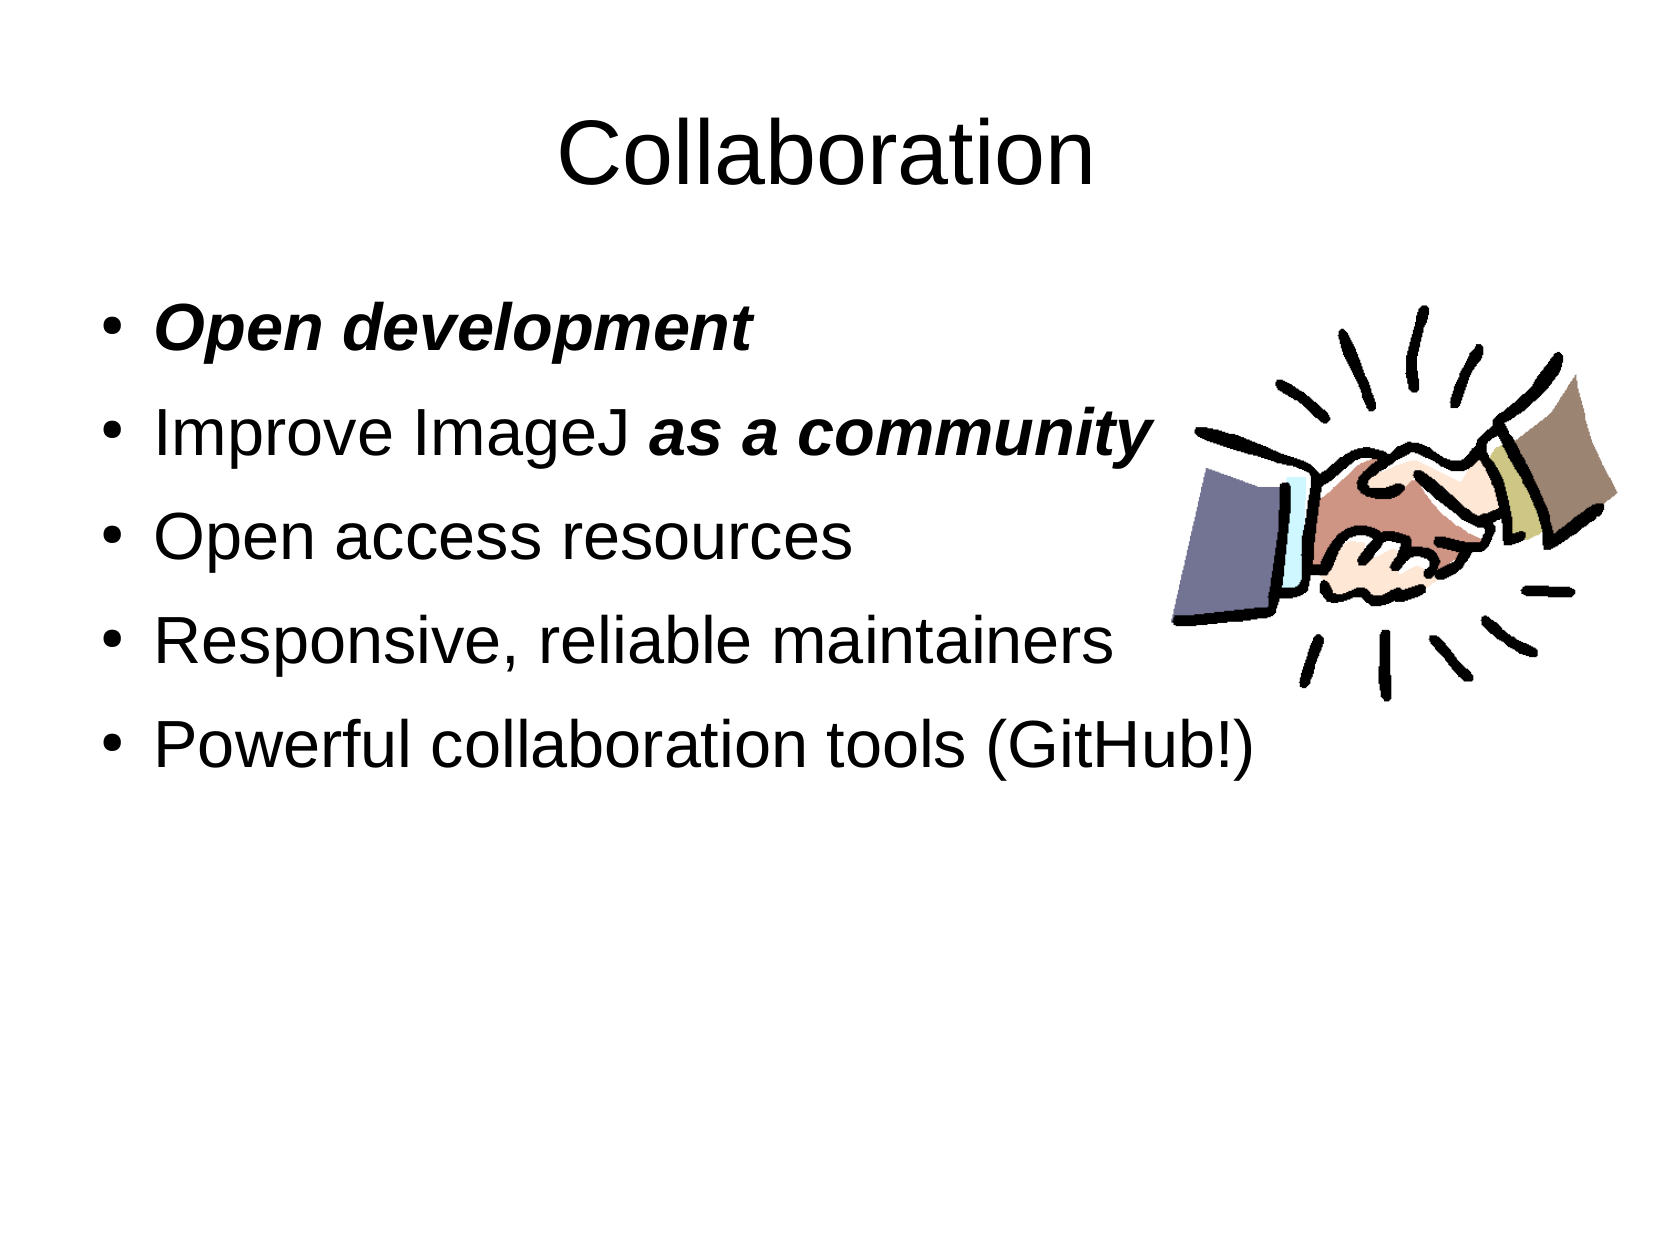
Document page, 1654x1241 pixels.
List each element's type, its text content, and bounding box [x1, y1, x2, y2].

title Collaboration [82, 49, 1571, 257]
list Open development Improve ImageJ as a community Open access resources Responsive, reliable maintainers Powerful collaboration tools (GitHub!) [82, 290, 1571, 1109]
picture [1170, 302, 1621, 706]
